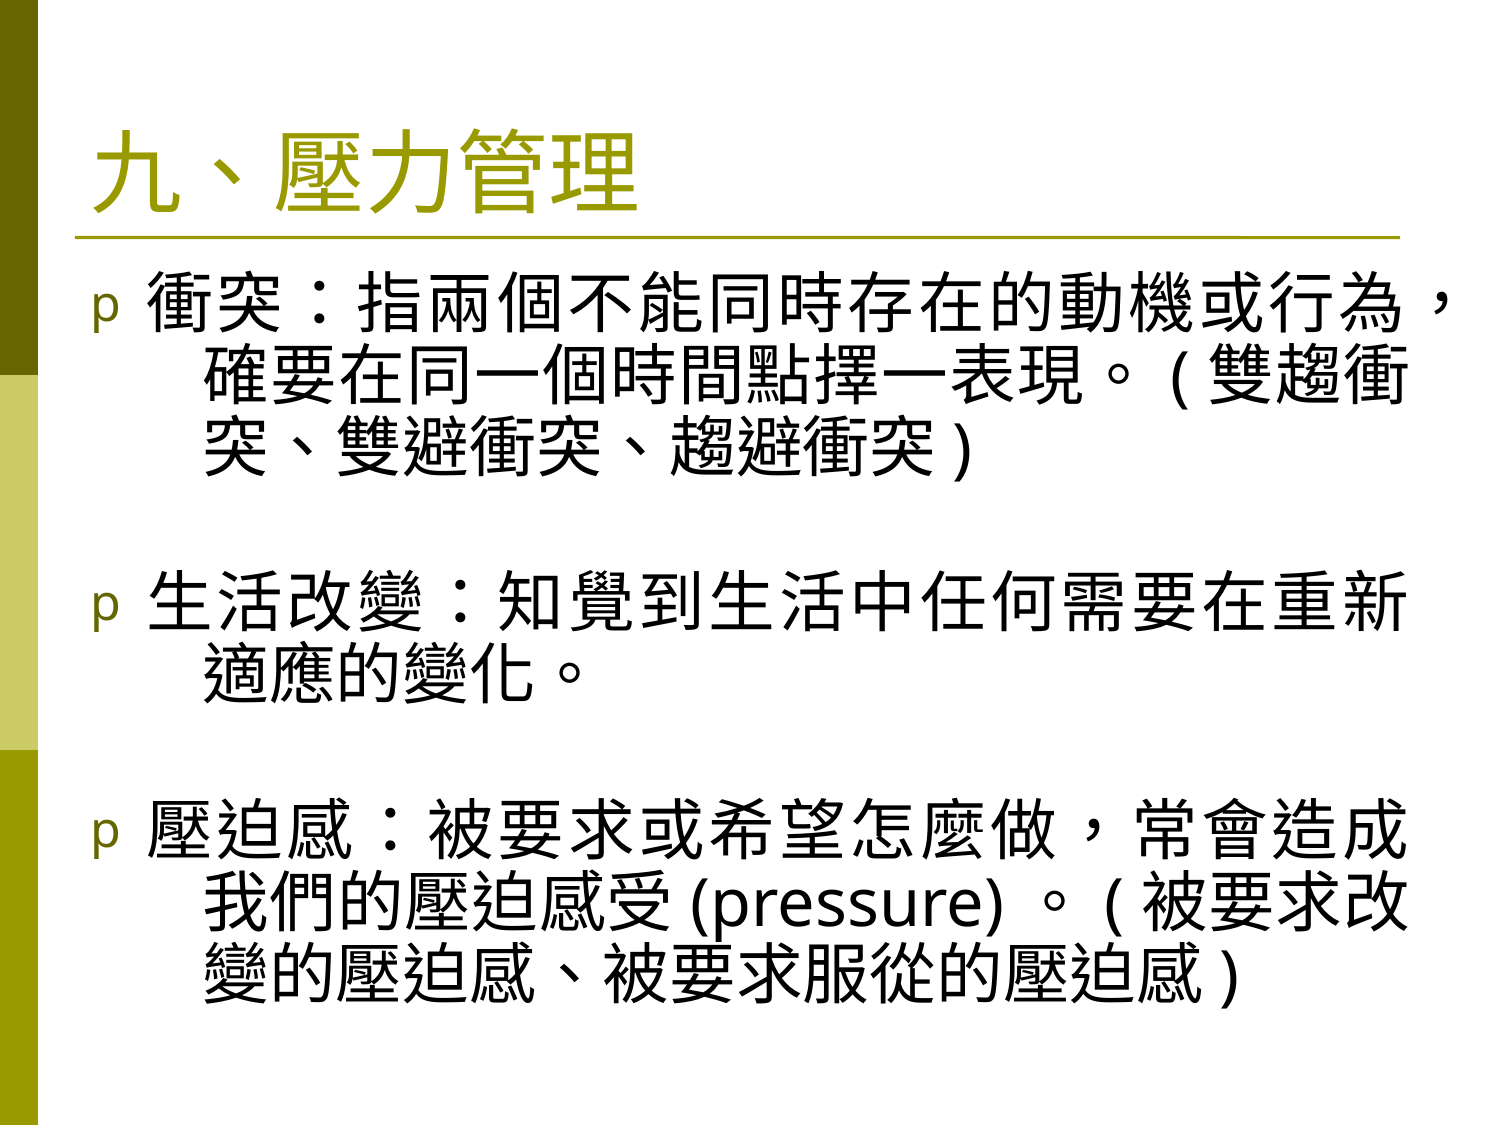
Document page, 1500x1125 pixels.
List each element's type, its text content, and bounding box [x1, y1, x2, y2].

title 九、壓力管理 [75, 45, 1426, 233]
list 衝突：指兩個不能同時存在的動機或行為，確要在同一個時間點擇一表現。(雙趨衝突、雙避衝突、趨避衝突) 生活改變：知覺到生活中任何需要在重新適應的變化。 壓迫感：被要求或希望怎麼做，常會造成我們的壓迫感受(pressure)。(被要求改變的壓迫感、被要求服從的壓迫感) [75, 262, 1426, 1071]
